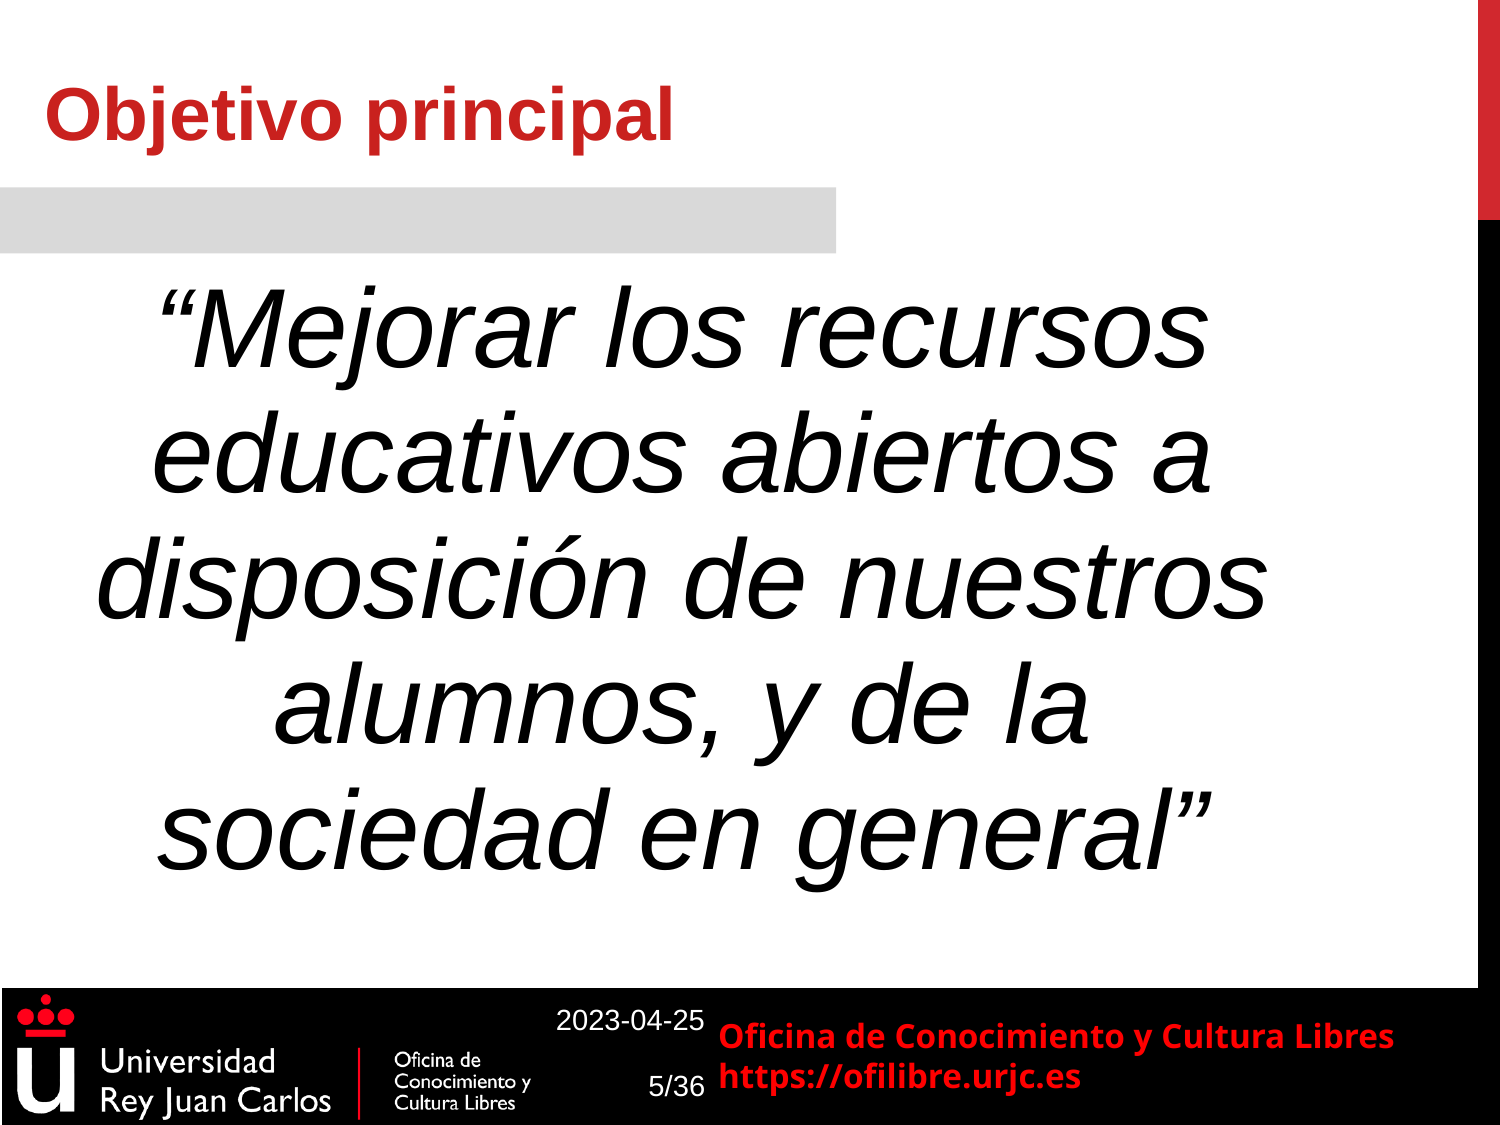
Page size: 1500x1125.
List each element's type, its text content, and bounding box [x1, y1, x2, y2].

picture [17, 994, 531, 1120]
title [75, 7, 1425, 196]
text_box Objetivo principal [30, 64, 1306, 248]
text_box “Mejorar los recursos educativos abiertos a disposición de nuestros alumnos, y de la sociedad en general” [60, 258, 1306, 985]
